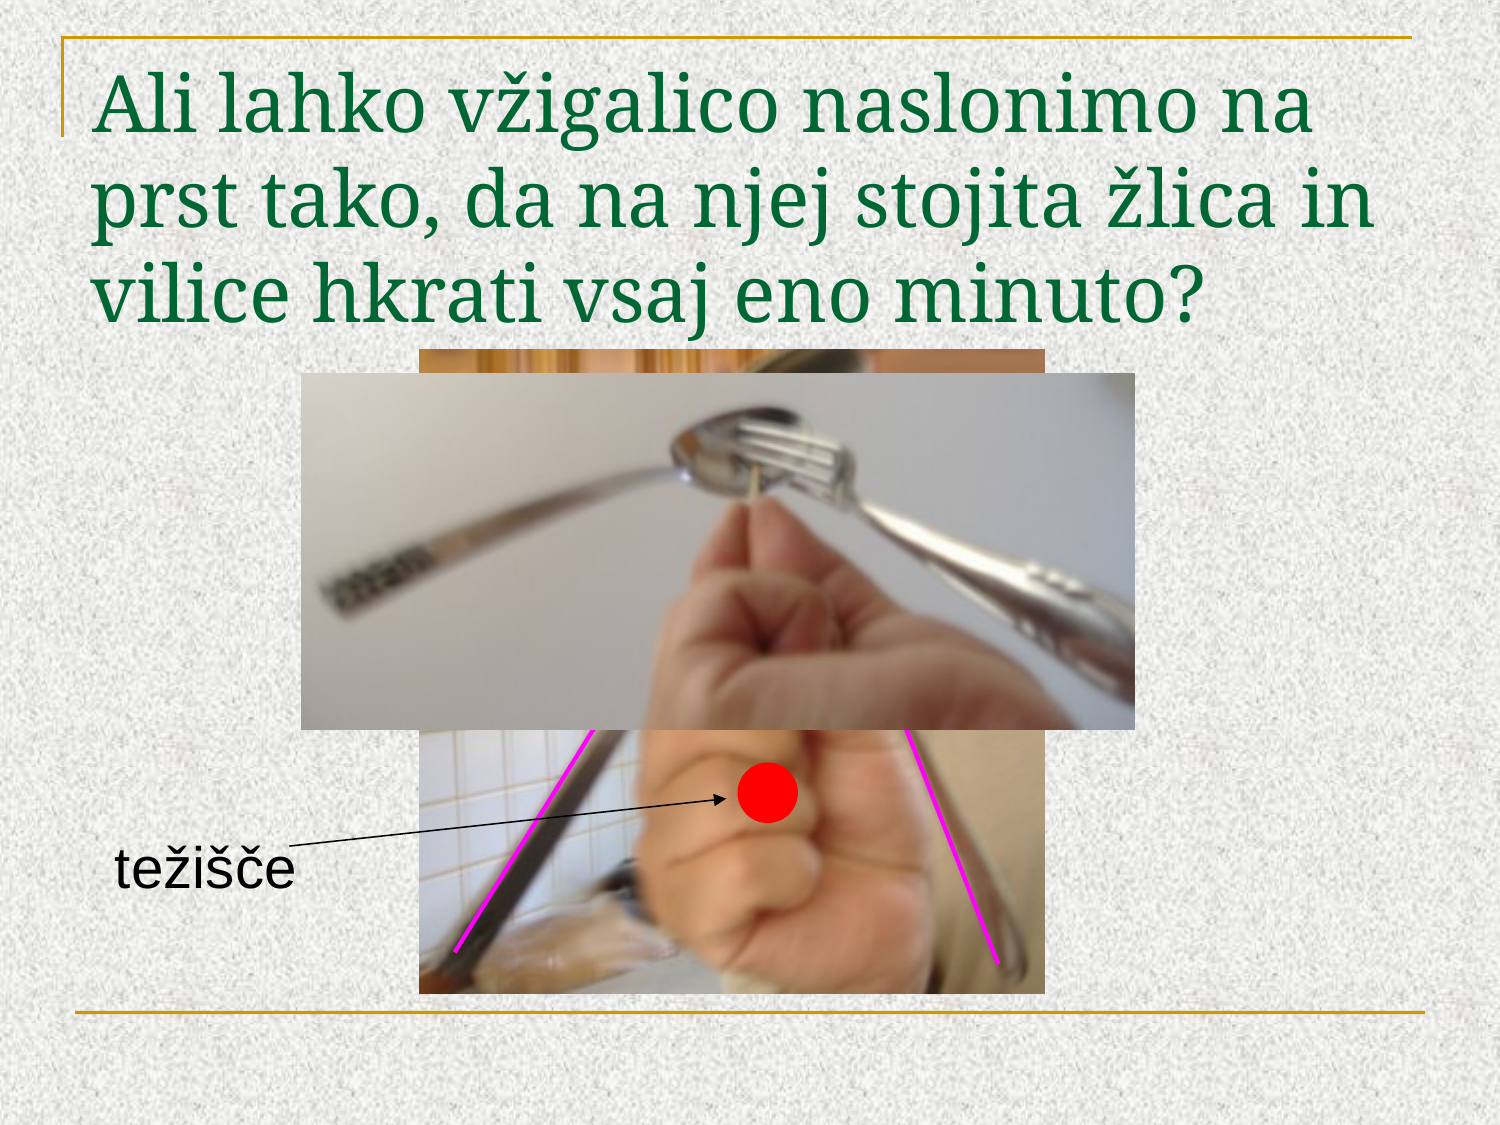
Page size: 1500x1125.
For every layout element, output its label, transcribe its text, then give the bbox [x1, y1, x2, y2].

picture [0, 0, 1500, 1125]
text_box [738, 763, 798, 823]
text_box težišče [100, 822, 337, 908]
title Ali lahko vžigalico naslonimo na prst tako, da na njej stojita žlica in vilice hkrati vsaj eno minuto? [75, 45, 1425, 233]
